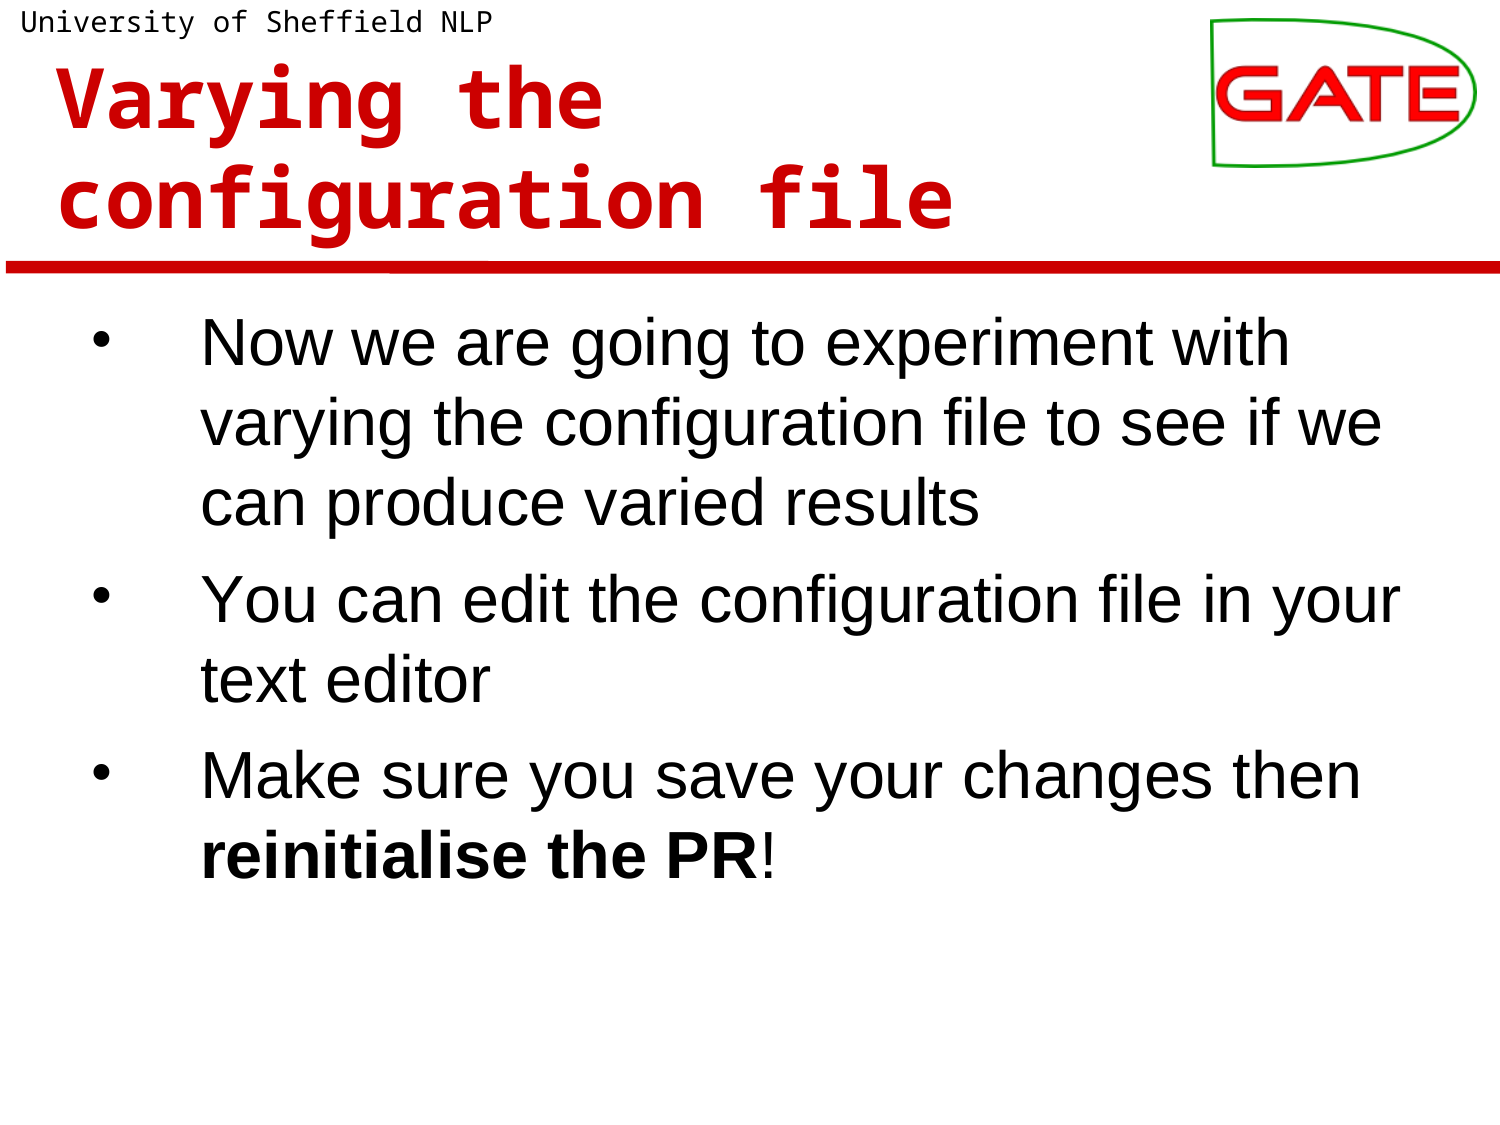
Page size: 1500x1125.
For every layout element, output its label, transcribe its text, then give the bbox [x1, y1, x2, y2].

list Now we are going to experiment with varying the configuration file to see if we can produce varied results You can edit the configuration file in your text editor Make sure you save your changes then reinitialise the PR! [74, 290, 1425, 1033]
picture [1210, 18, 1477, 168]
title Varying the configuration file [41, 30, 1391, 261]
